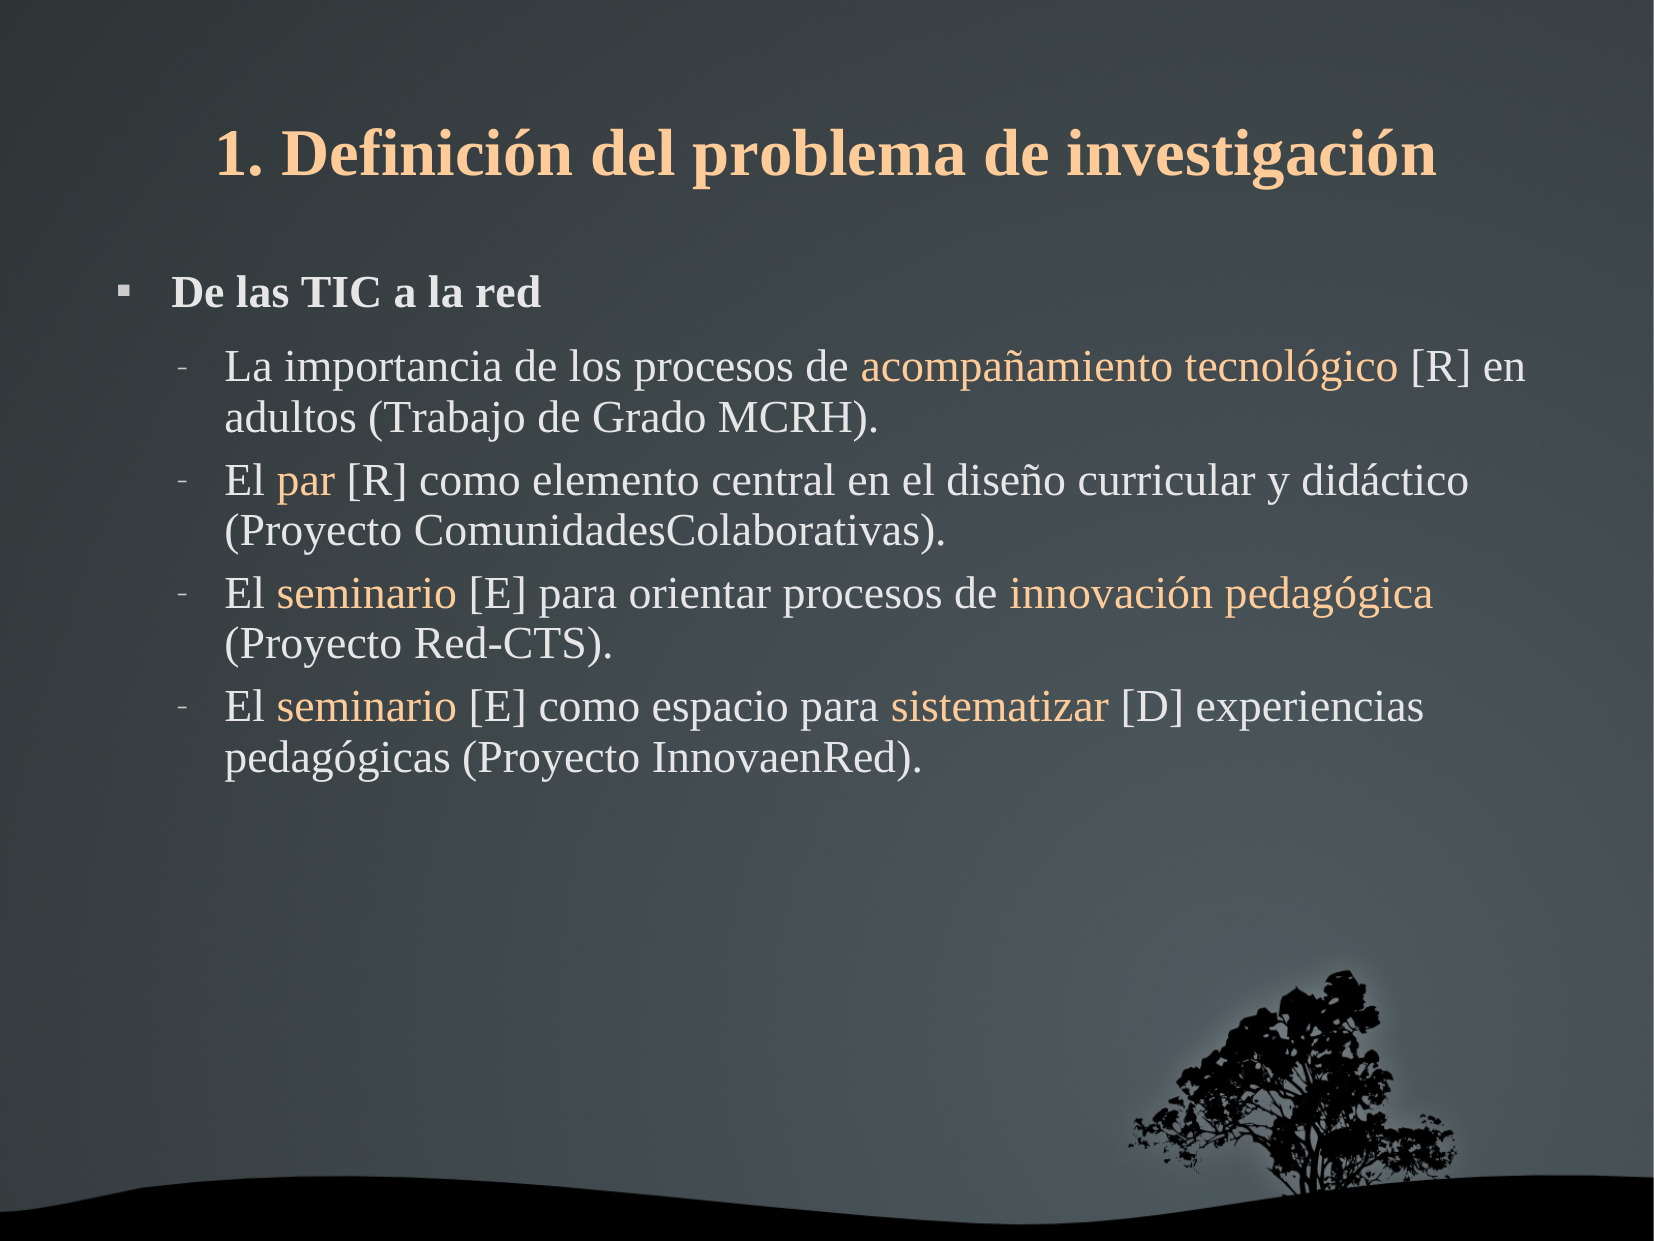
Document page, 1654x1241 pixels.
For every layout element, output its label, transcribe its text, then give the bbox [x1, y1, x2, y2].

list De las TIC a la red La importancia de los procesos de acompañamiento tecnológico [R] en adultos (Trabajo de Grado MCRH). El par [R] como elemento central en el diseño curricular y didáctico (Proyecto ComunidadesColaborativas). El seminario [E] para orientar procesos de innovación pedagógica (Proyecto Red-CTS). El seminario [E] como espacio para sistematizar [D] experiencias pedagógicas (Proyecto InnovaenRed). [82, 266, 1571, 1086]
title 1. Definición del problema de investigación [82, 49, 1571, 257]
picture [0, 0, 1654, 1241]
